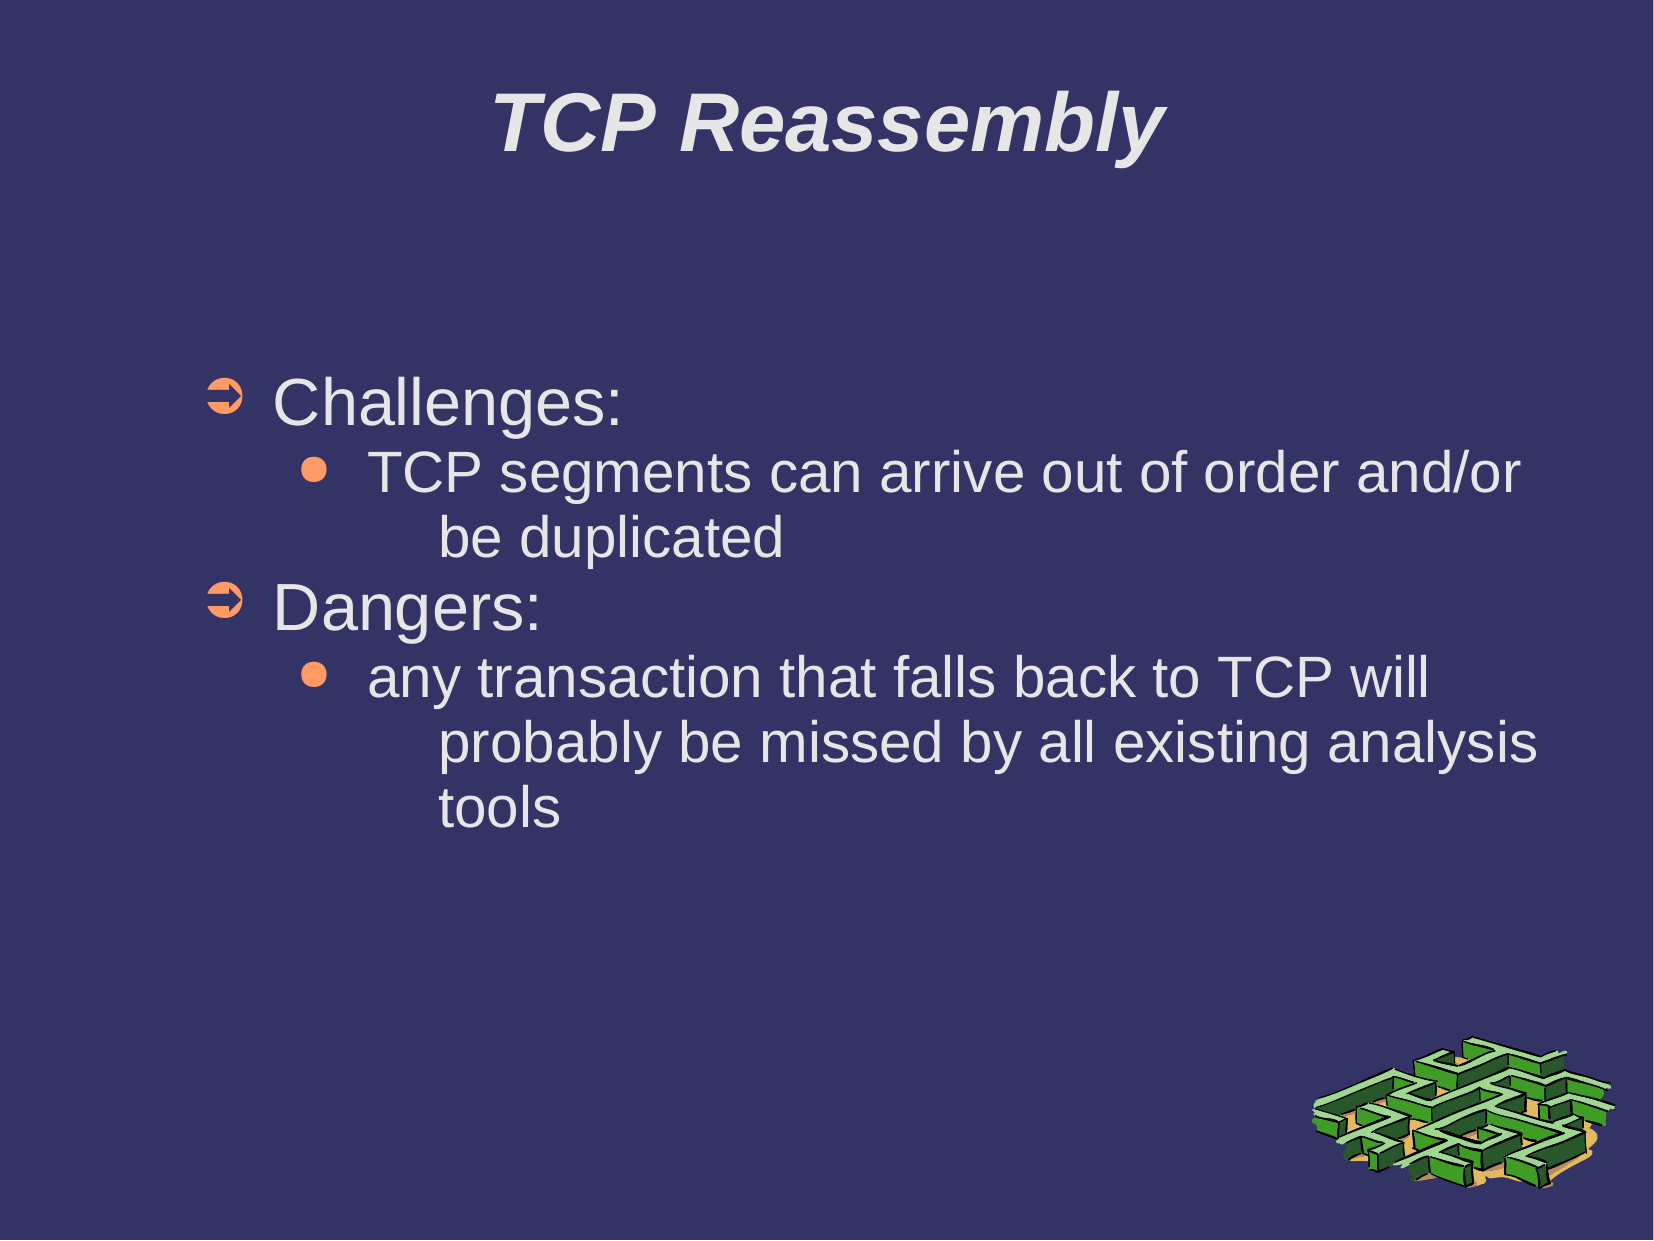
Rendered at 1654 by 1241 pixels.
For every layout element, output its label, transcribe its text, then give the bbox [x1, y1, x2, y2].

list Challenges: TCP segments can arrive out of order and/or be duplicated Dangers: any transaction that falls back to TCP will probably be missed by all existing analysis tools [178, 364, 1570, 1147]
title TCP Reassembly [121, 19, 1534, 227]
